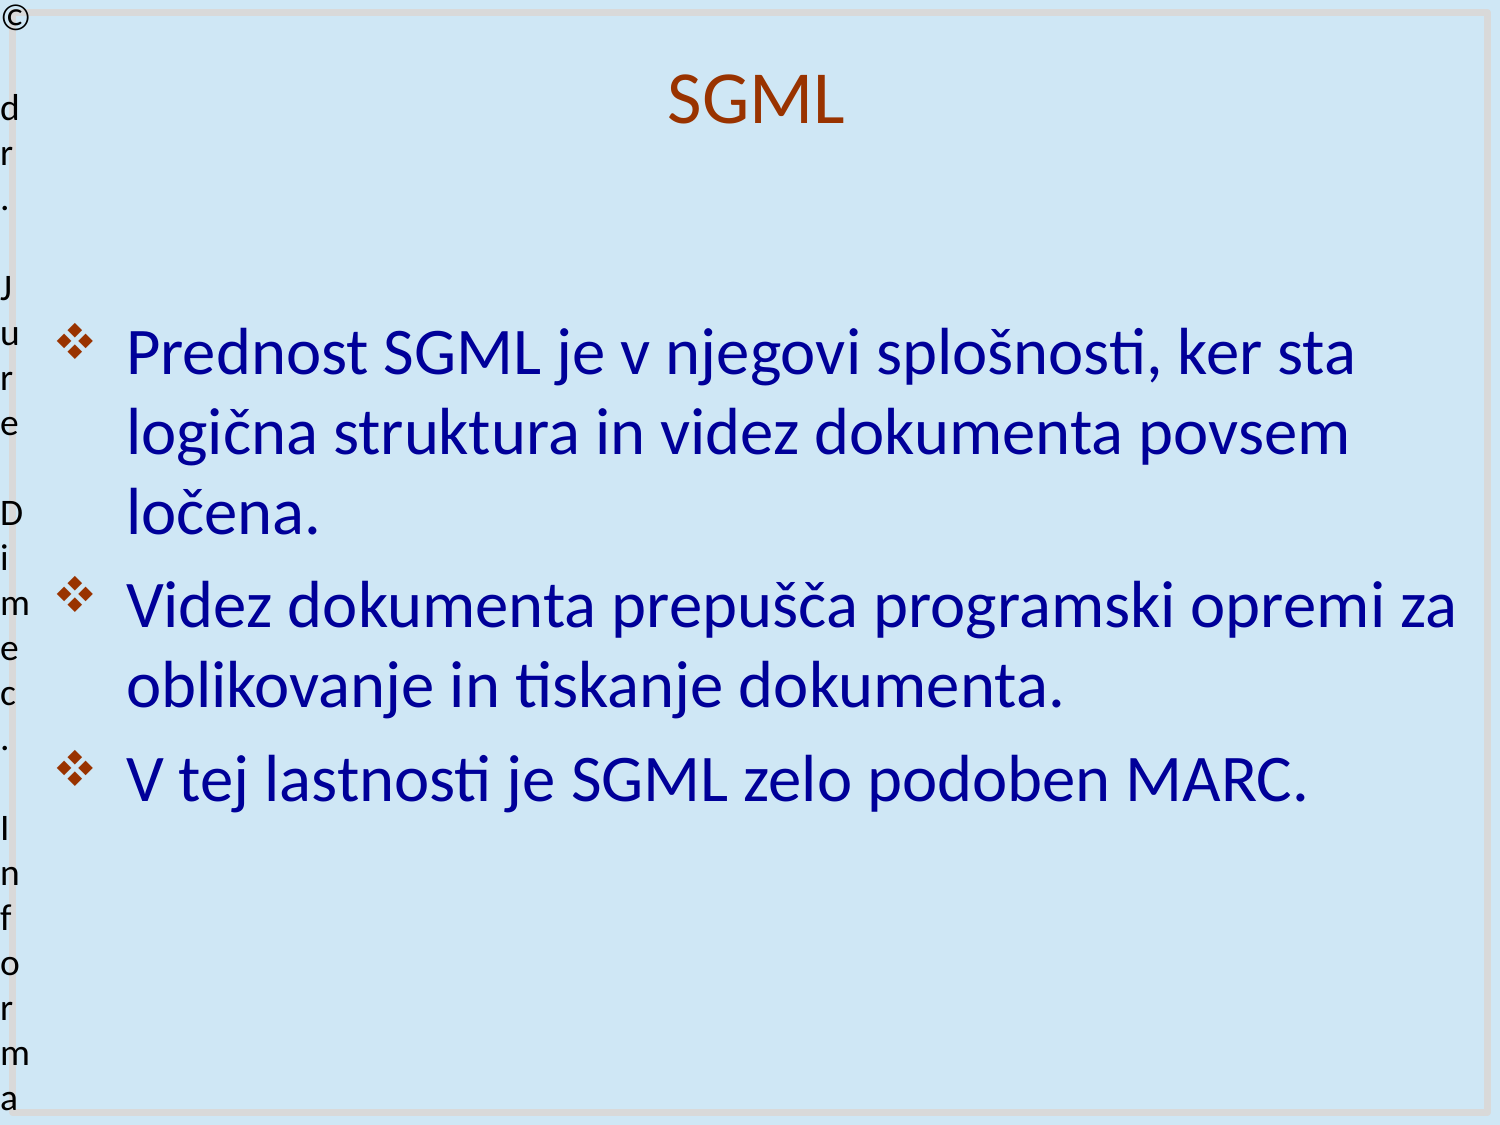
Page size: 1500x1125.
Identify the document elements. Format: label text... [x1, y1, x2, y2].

list Prednost SGML je v njegovi splošnosti, ker sta logična struktura in videz dokumenta povsem ločena. Videz dokumenta prepušča programski opremi za oblikovanje in tiskanje dokumenta. V tej lastnosti je SGML zelo podoben MARC. [37, 299, 1475, 1050]
title SGML [37, 37, 1475, 150]
